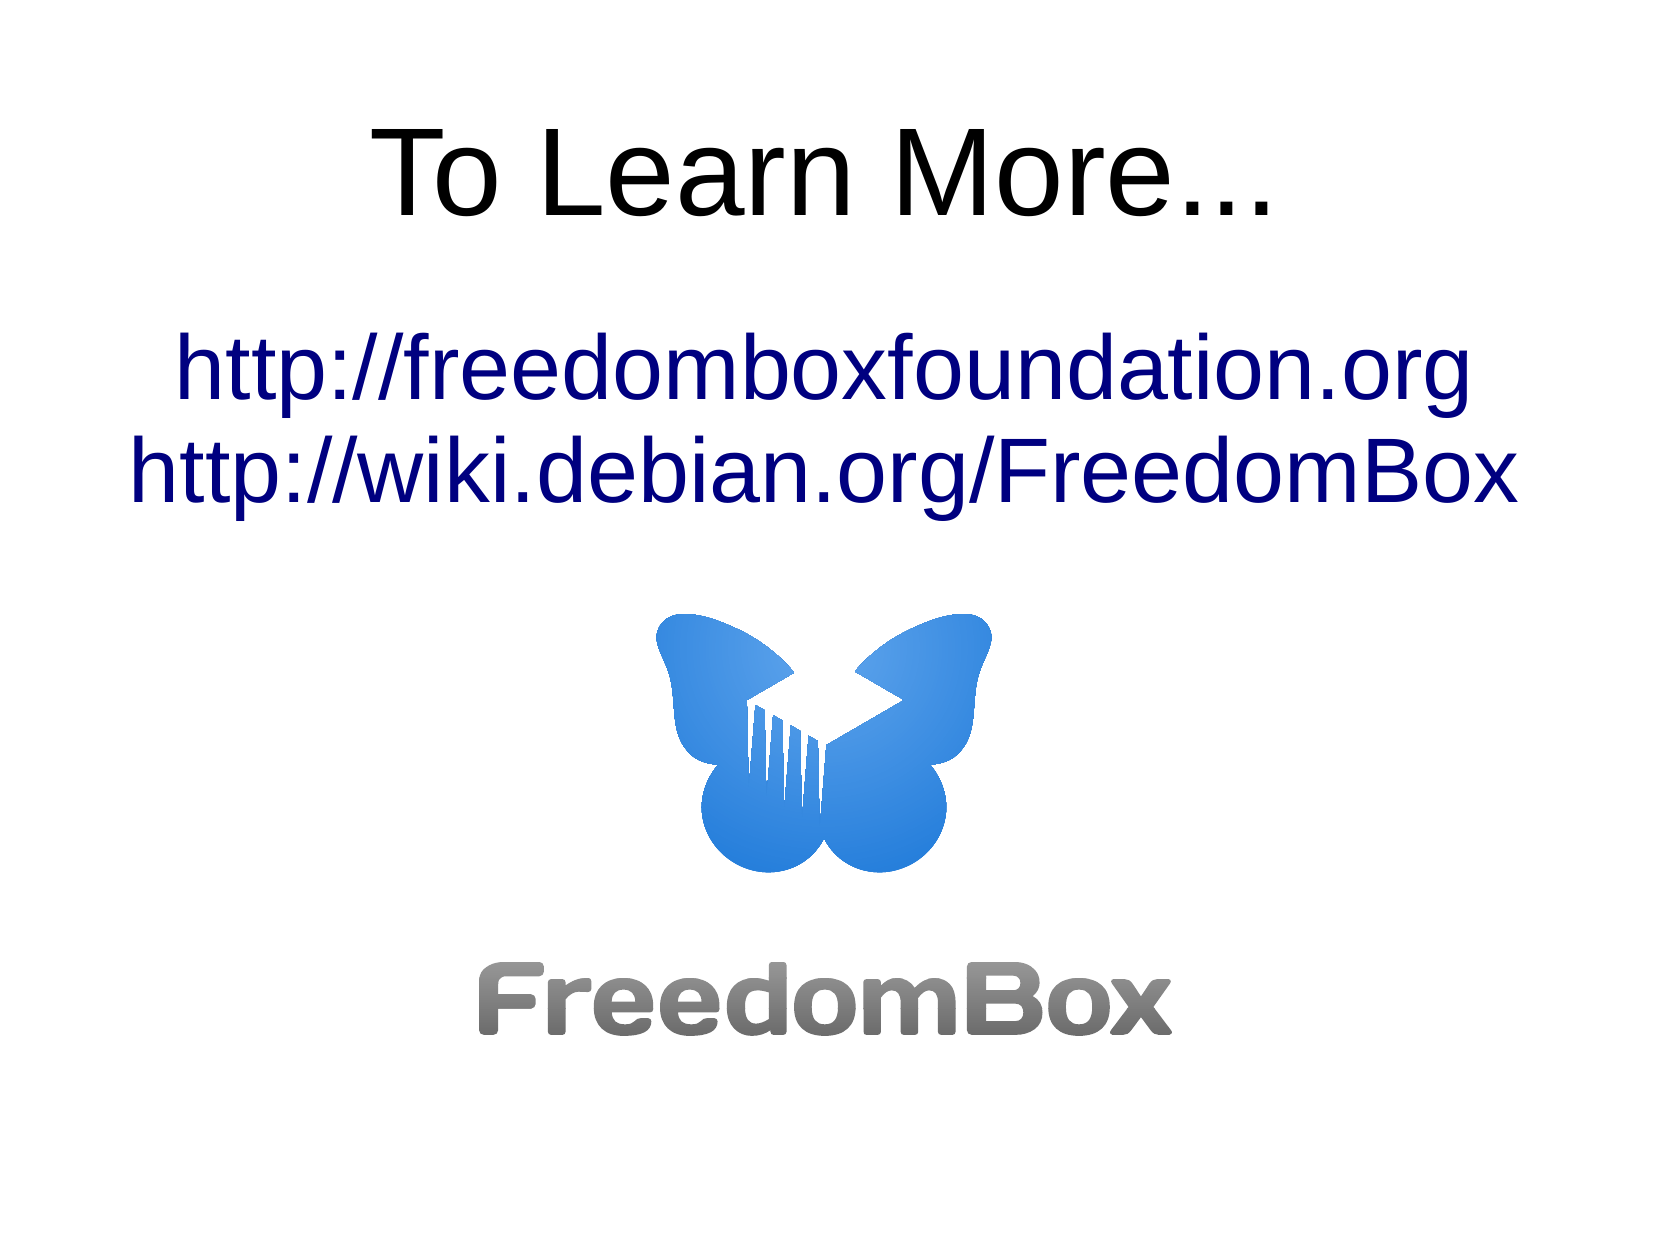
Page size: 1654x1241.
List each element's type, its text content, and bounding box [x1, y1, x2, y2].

picture [320, 450, 1331, 1201]
subtitle To Learn More... http://freedomboxfoundation.org http://wiki.debian.org/FreedomBox [75, 12, 1576, 613]
